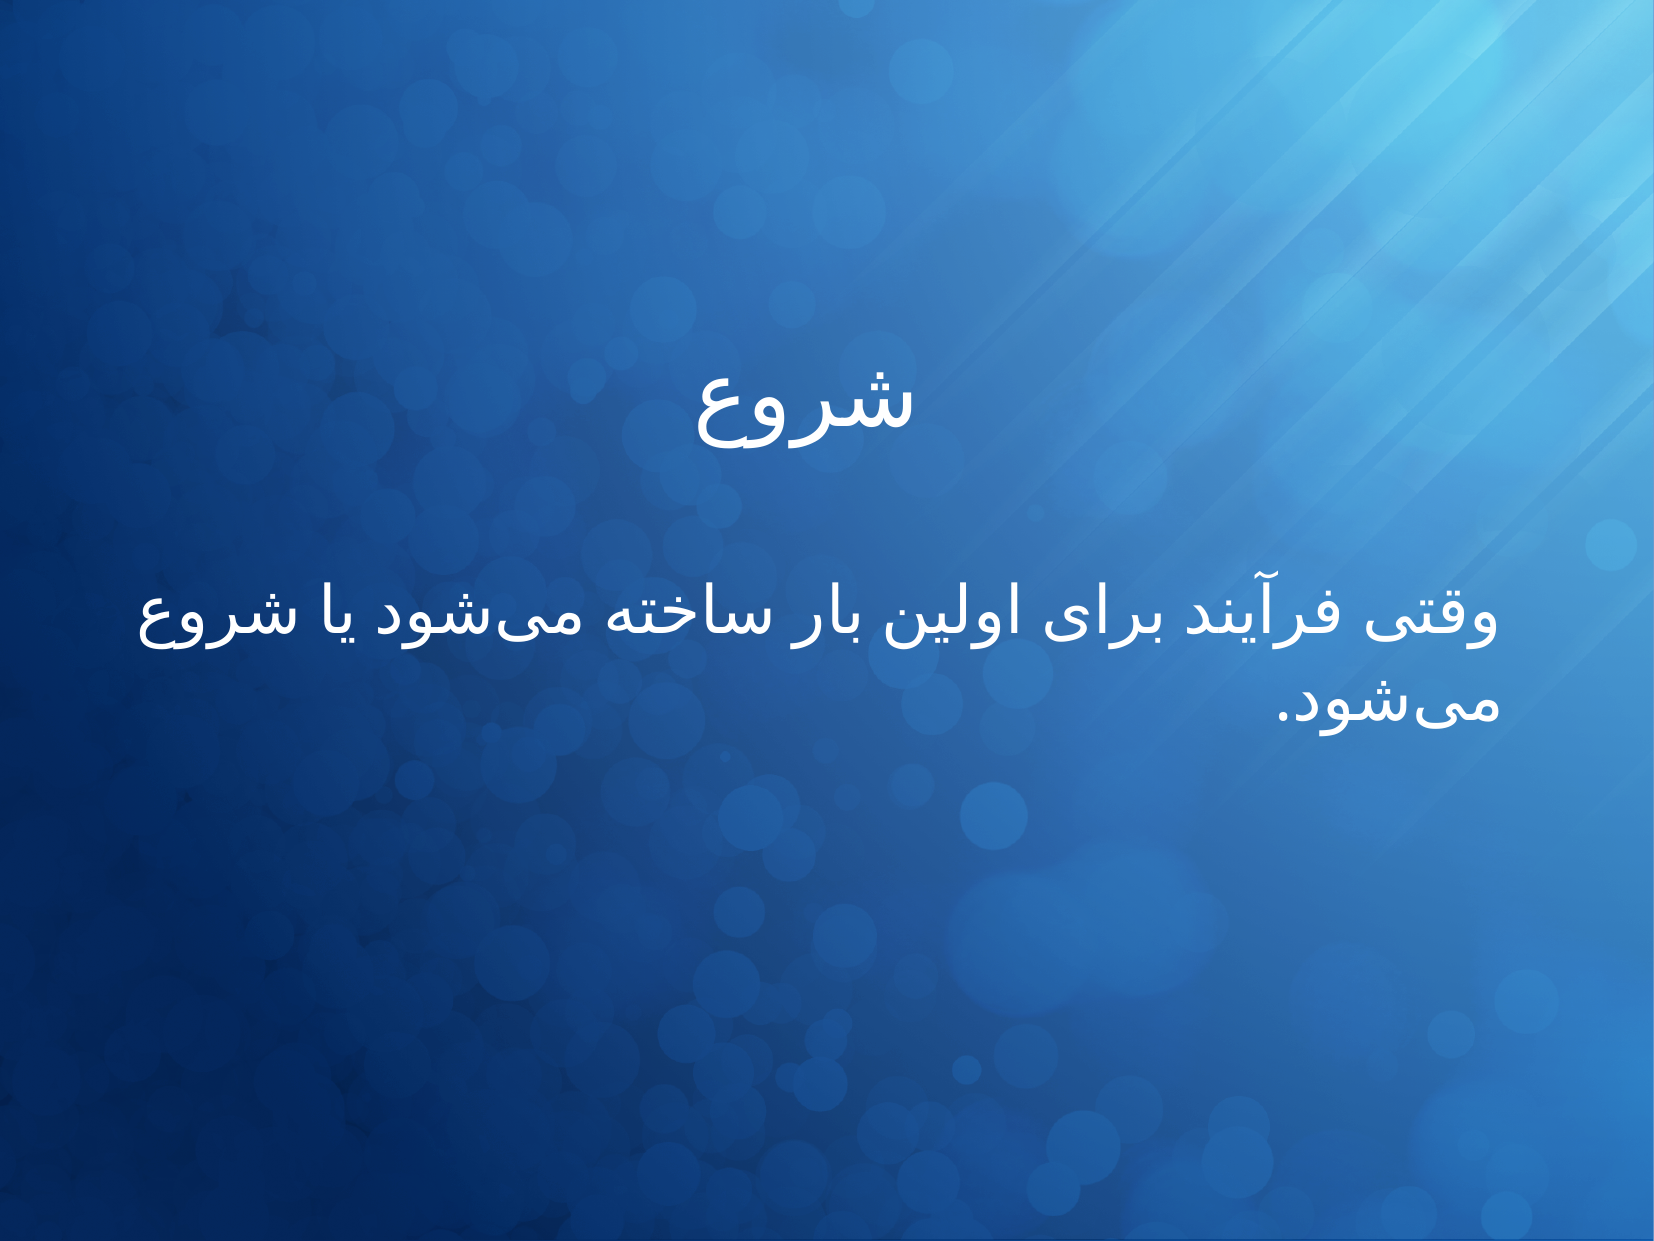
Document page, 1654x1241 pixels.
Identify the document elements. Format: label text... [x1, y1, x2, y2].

picture [0, 0, 1654, 1241]
list وقتی فرآیند برای اولین بار ساخته می‌شود یا شروع می‌شود. [122, 573, 1576, 938]
title شروع [112, 319, 1501, 488]
